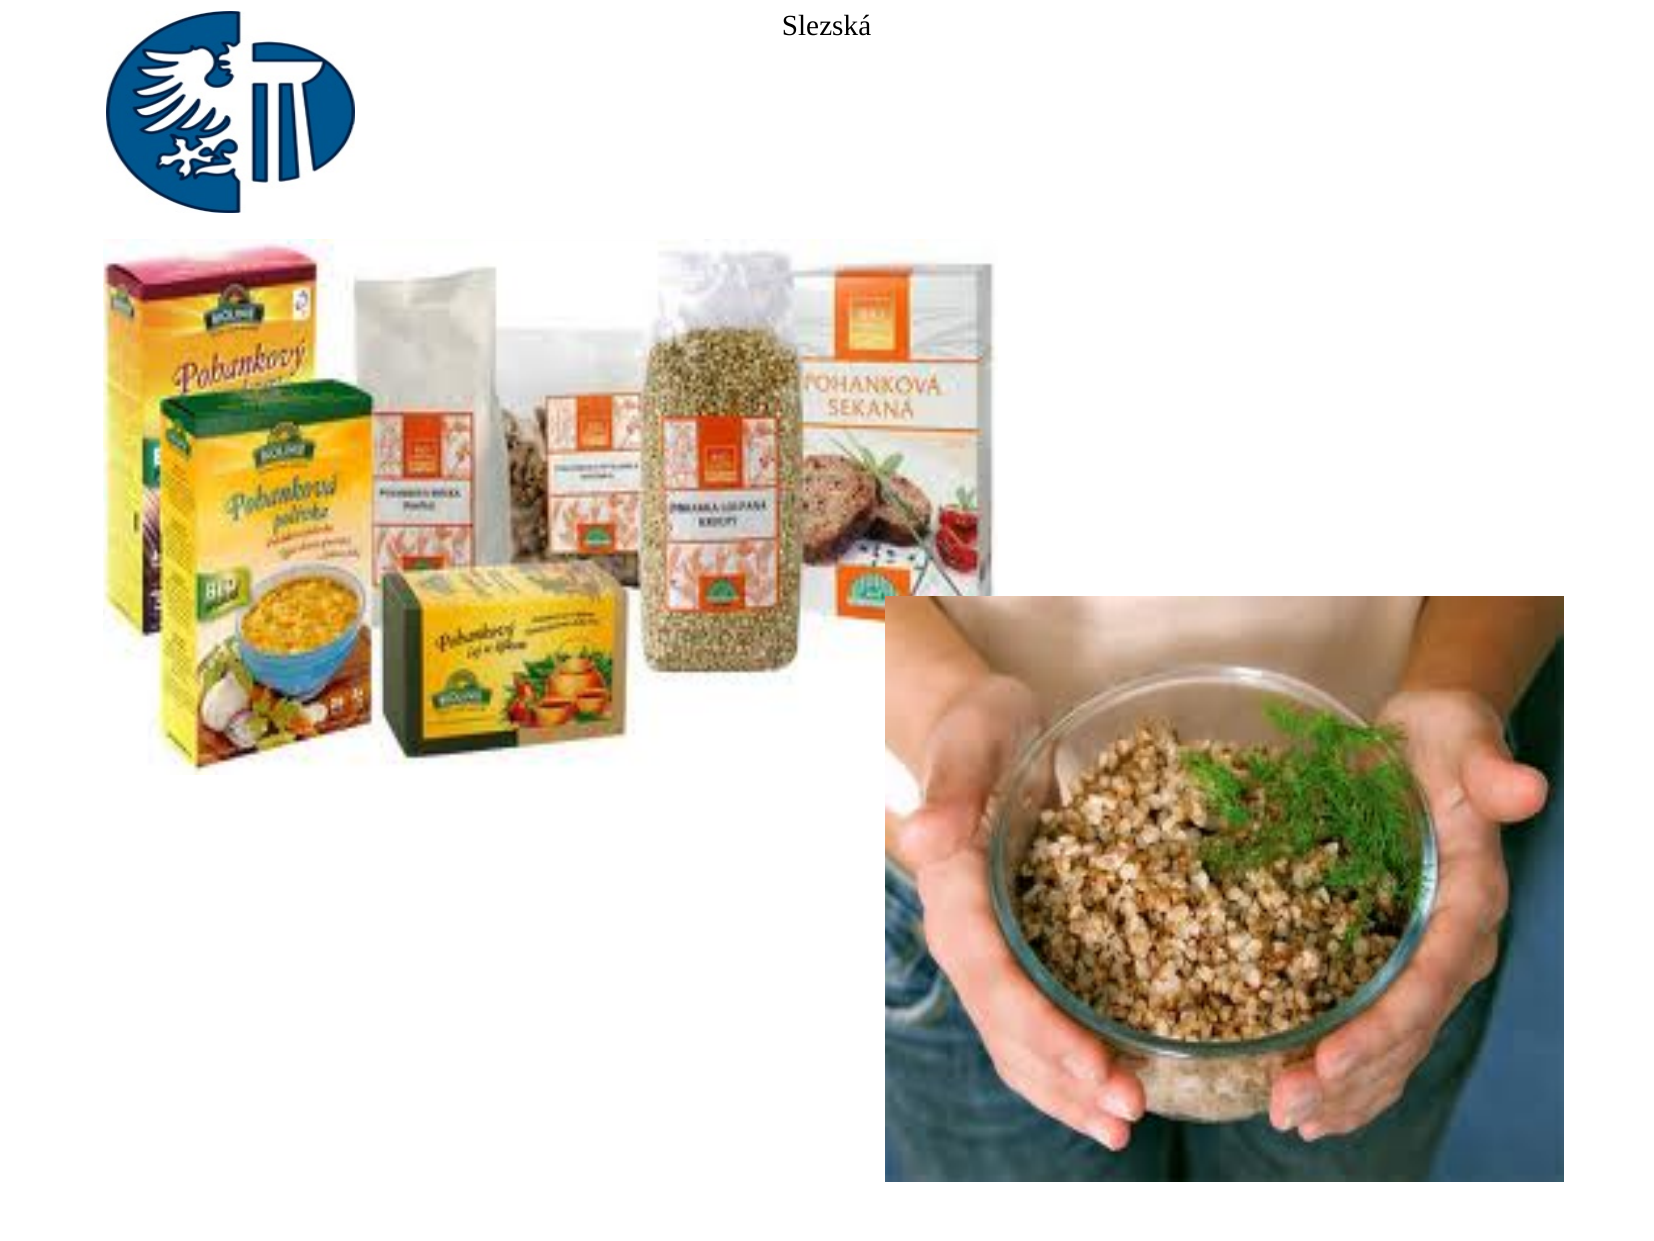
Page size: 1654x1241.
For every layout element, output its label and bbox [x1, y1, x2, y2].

picture [106, 11, 355, 213]
picture [103, 239, 1564, 1182]
